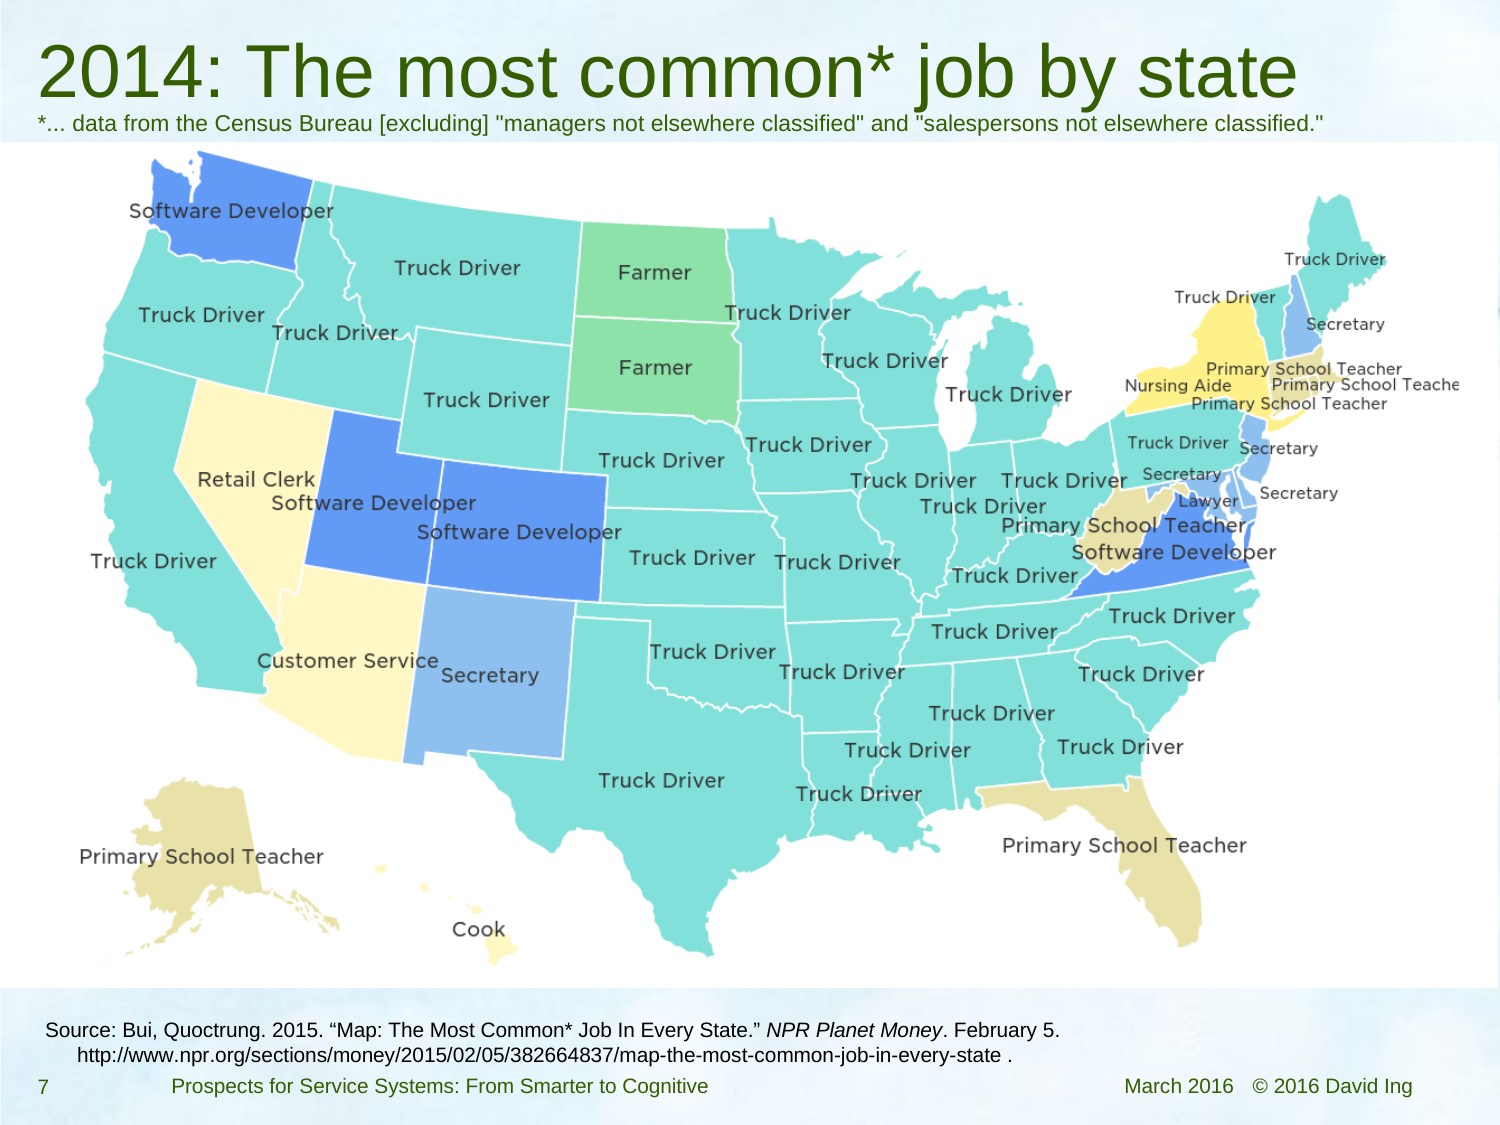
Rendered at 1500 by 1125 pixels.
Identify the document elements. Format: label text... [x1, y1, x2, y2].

title 2014: The most common* job by state *... data from the Census Bureau [excluding] "managers not elsewhere classified" and "salespersons not elsewhere classified." [37, 37, 1463, 152]
text_box Source: Bui, Quoctrung. 2015. “Map: The Most Common* Job In Every State.” NPR Planet Money. February 5. http://www.npr.org/sections/money/2015/02/05/382664837/map-the-most-common-job-in-every-state . - [30, 1009, 1463, 1077]
picture [0, 0, 1500, 1125]
